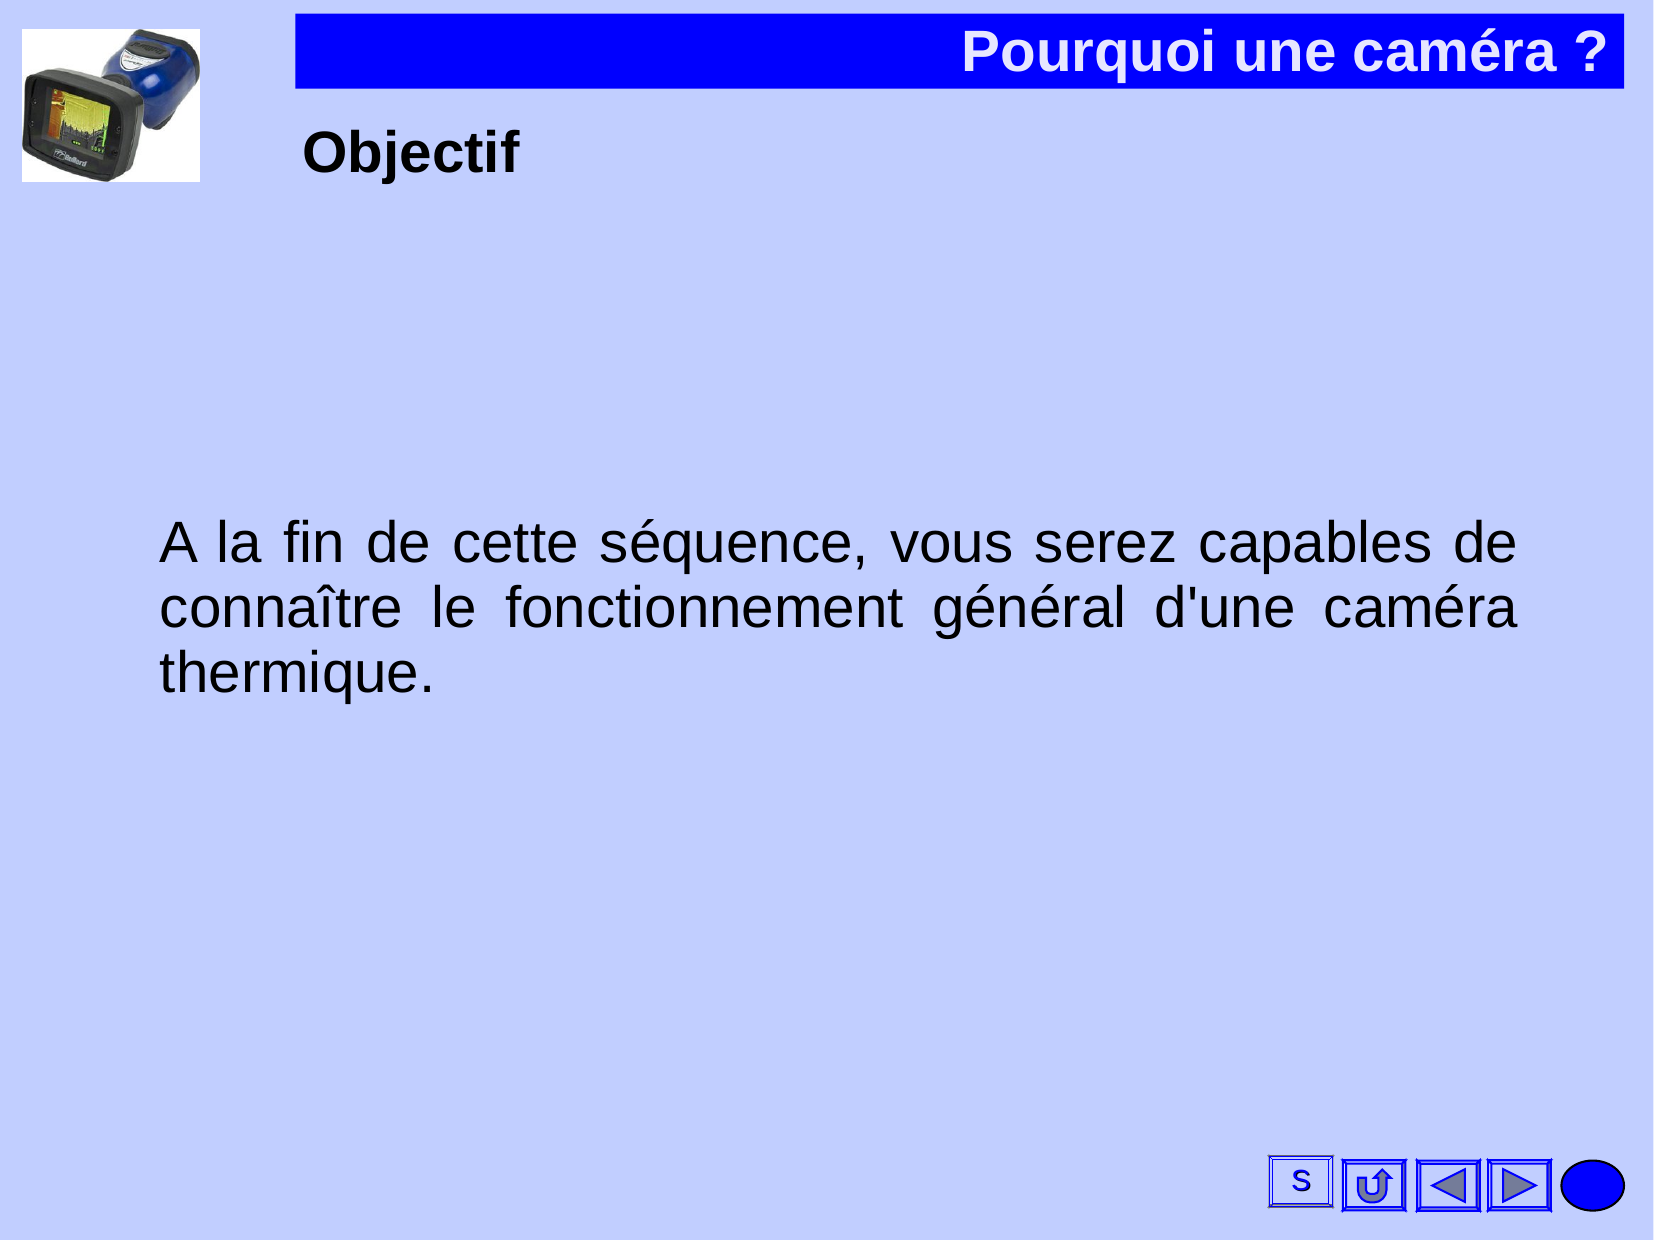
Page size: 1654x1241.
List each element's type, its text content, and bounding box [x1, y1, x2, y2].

picture [22, 29, 200, 182]
text_box Objectif [287, 112, 536, 193]
text_box [1561, 1160, 1625, 1211]
text_box Pourquoi une caméra ? [295, 13, 1625, 89]
list A la fin de cette séquence, vous serez capables de connaître le fonctionnement général d'une caméra thermique. [88, 501, 1536, 783]
